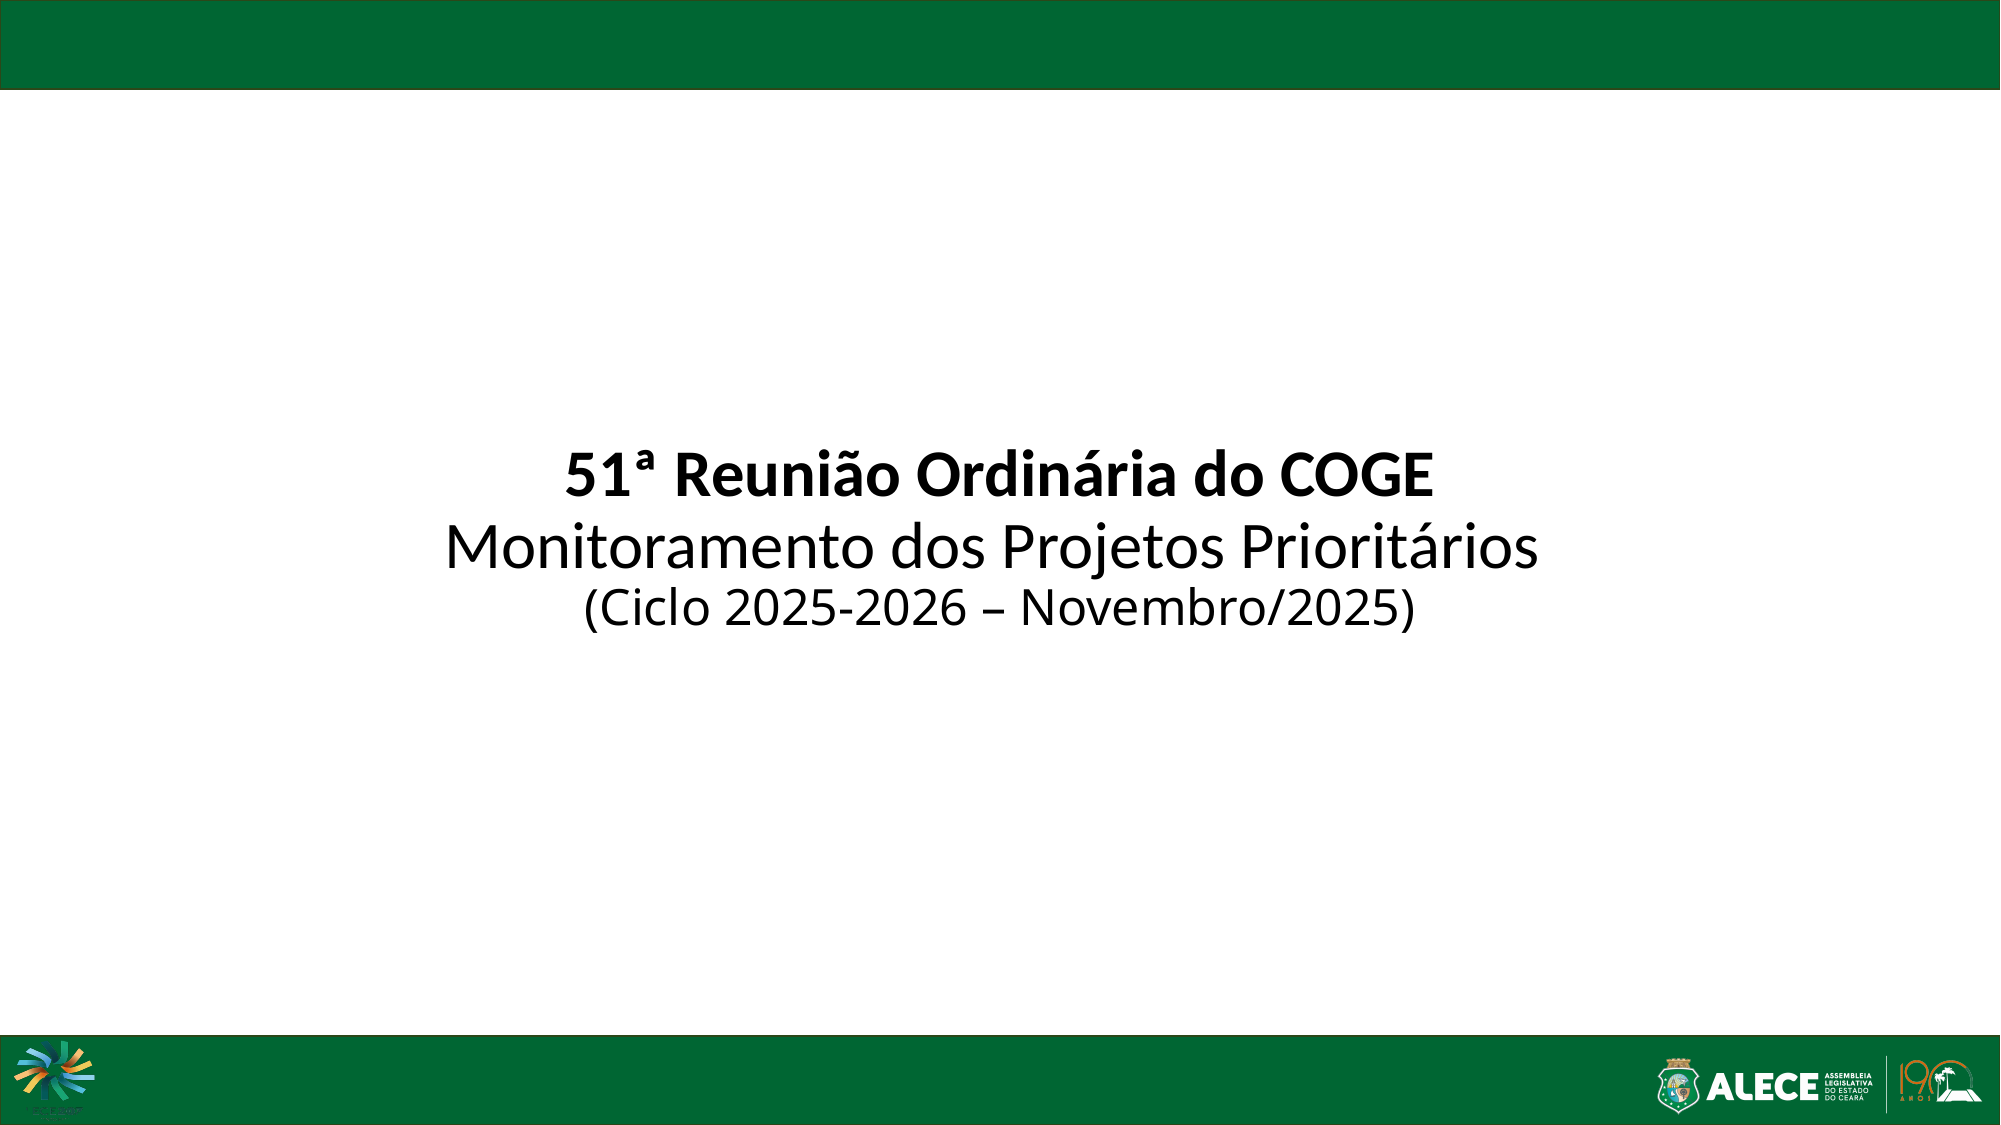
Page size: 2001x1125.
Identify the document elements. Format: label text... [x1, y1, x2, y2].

text_box [0, 0, 2000, 89]
picture [1566, 970, 2000, 1125]
title 51ª Reunião Ordinária do COGE Monitoramento dos Projetos Prioritários (Ciclo 2025-2026 – Novembro/2025) [102, 360, 1898, 715]
text_box [0, 1036, 1625, 1125]
